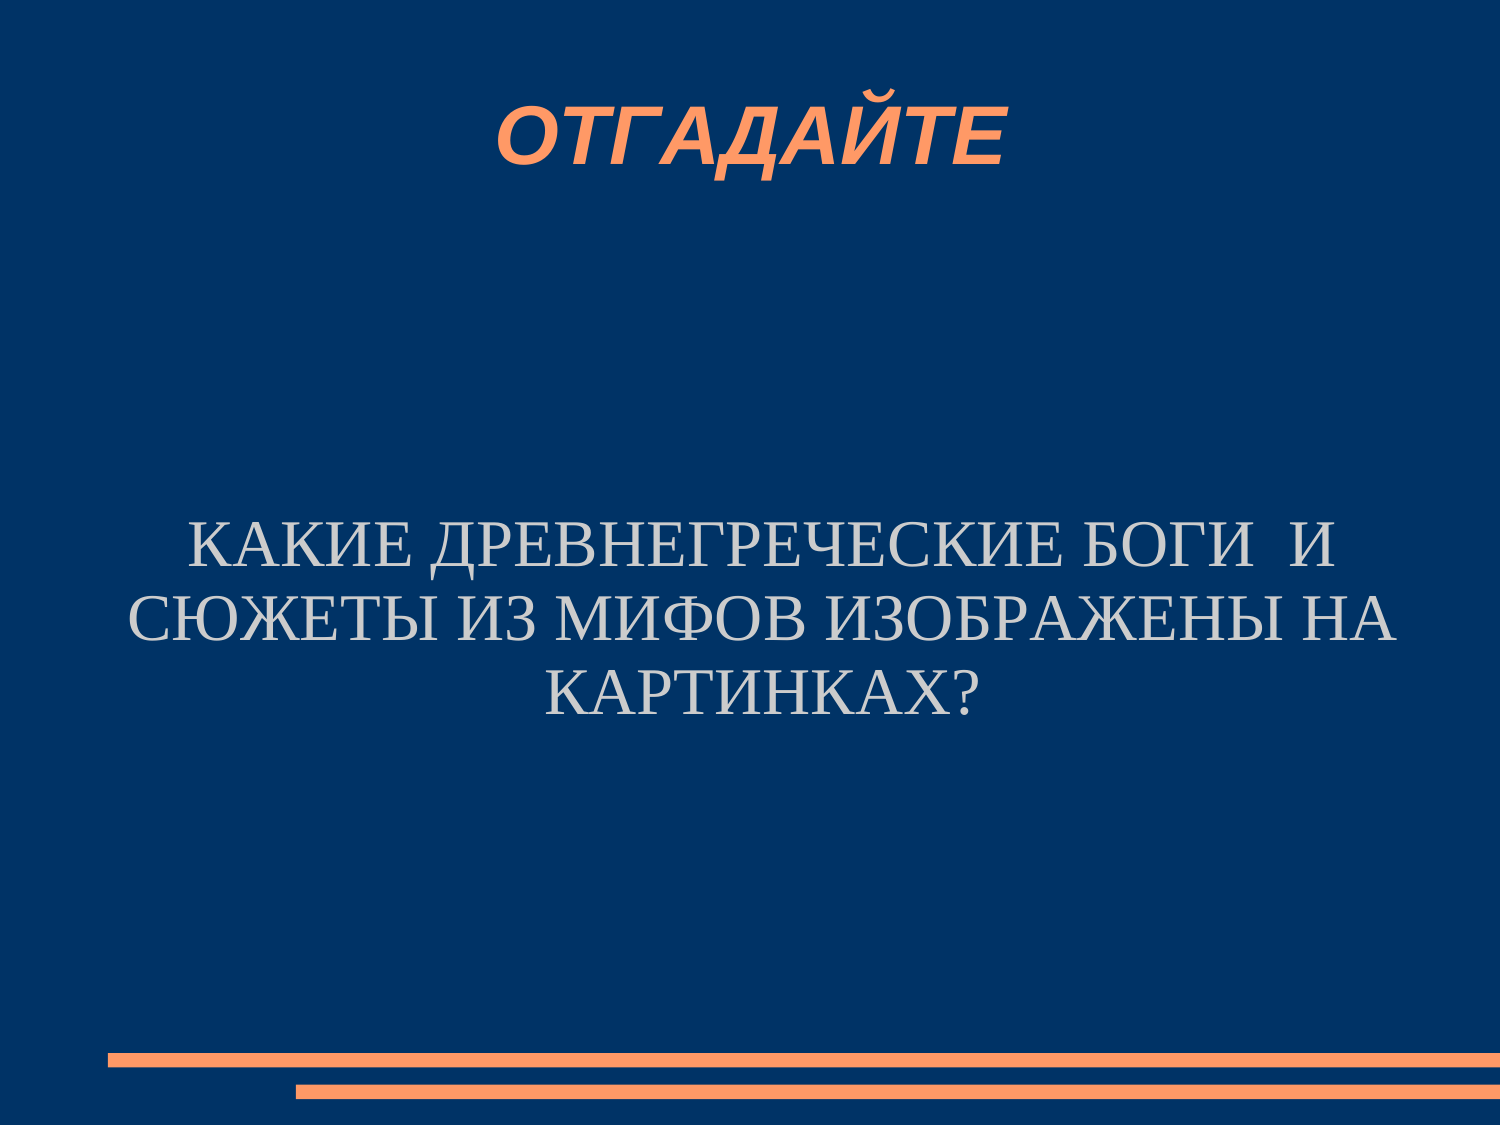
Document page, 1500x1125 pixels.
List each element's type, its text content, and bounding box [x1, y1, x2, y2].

subtitle КАКИЕ ДРЕВНЕГРЕЧЕСКИЕ БОГИ И СЮЖЕТЫ ИЗ МИФОВ ИЗОБРАЖЕНЫ НА КАРТИНКАХ? [110, 292, 1416, 945]
title ОТГАДАЙТЕ [110, 41, 1392, 230]
